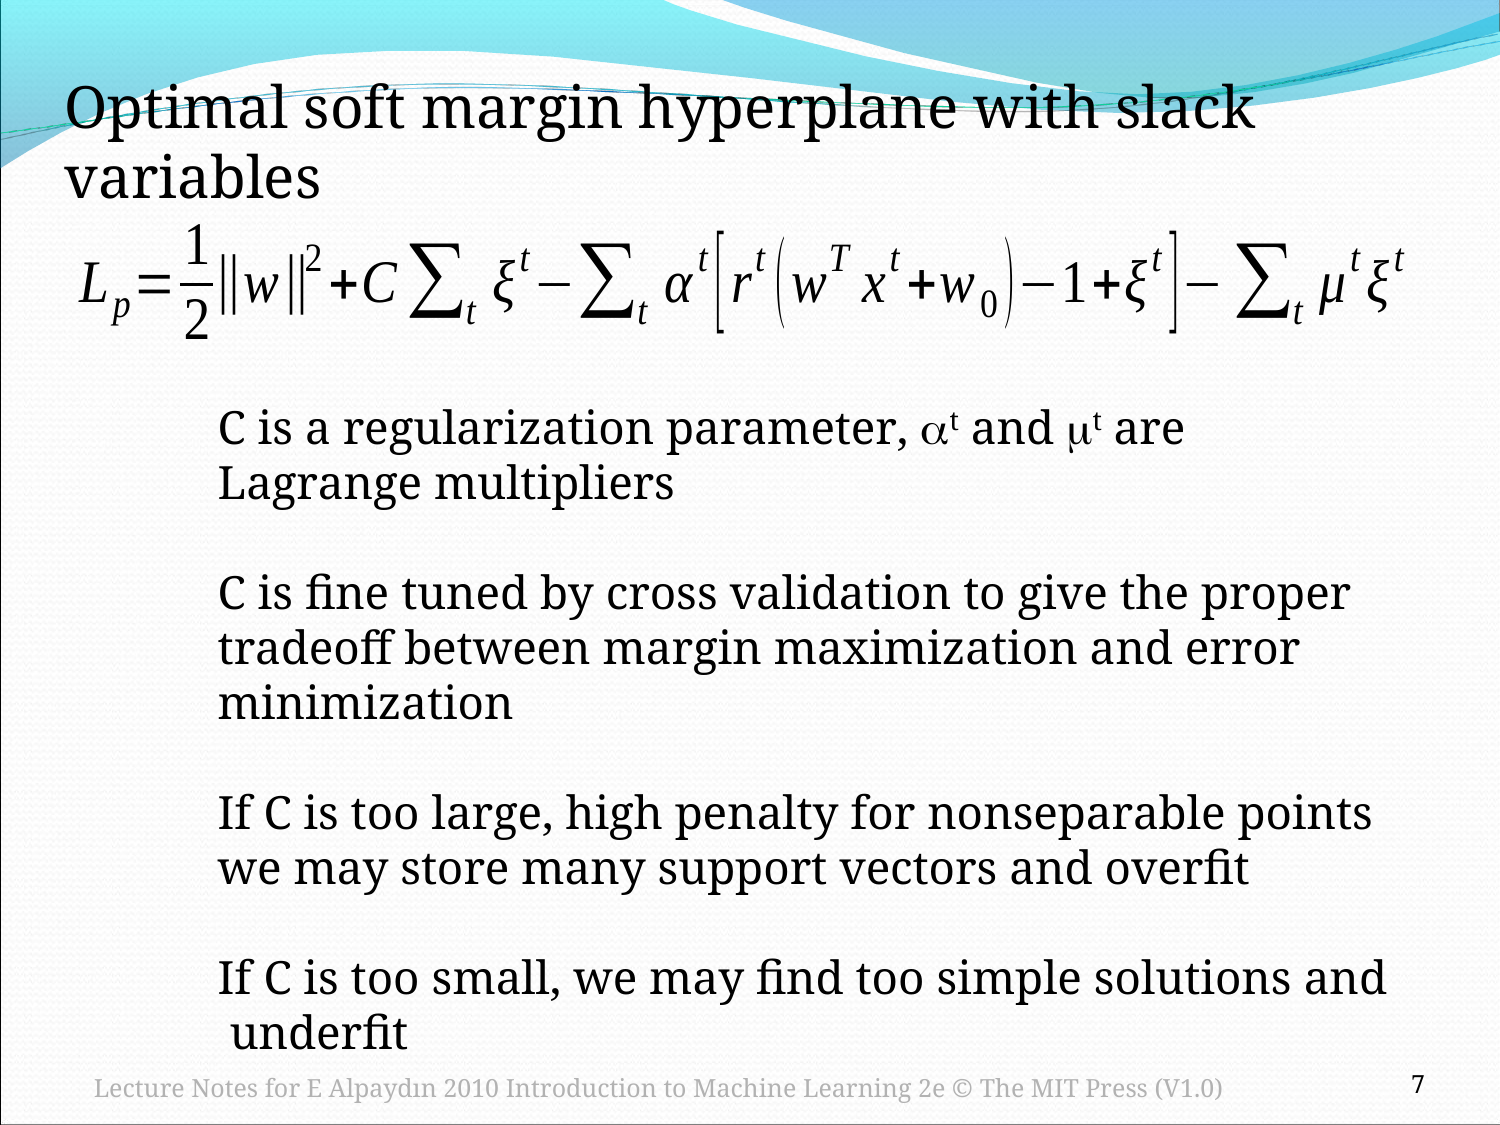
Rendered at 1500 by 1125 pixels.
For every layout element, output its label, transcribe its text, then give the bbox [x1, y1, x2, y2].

picture [0, 0, 1500, 1125]
text_box Optimal soft margin hyperplane with slack variables [50, 62, 1463, 163]
text_box Lecture Notes for E Alpaydın 2010 Introduction to Machine Learning 2e © The MIT Press (V1.0) [93, 1042, 1254, 1103]
chart [62, 211, 1426, 355]
text_box C is a regularization parameter, t and t are Lagrange multipliers C is fine tuned by cross validation to give the proper tradeoff between margin maximization and error minimization If C is too large, high penalty for nonseparable points we may store many support vectors and overfit If C is too small, we may find too simple solutions and underfit [202, 390, 1403, 1067]
text_box <number> [1299, 1042, 1426, 1103]
